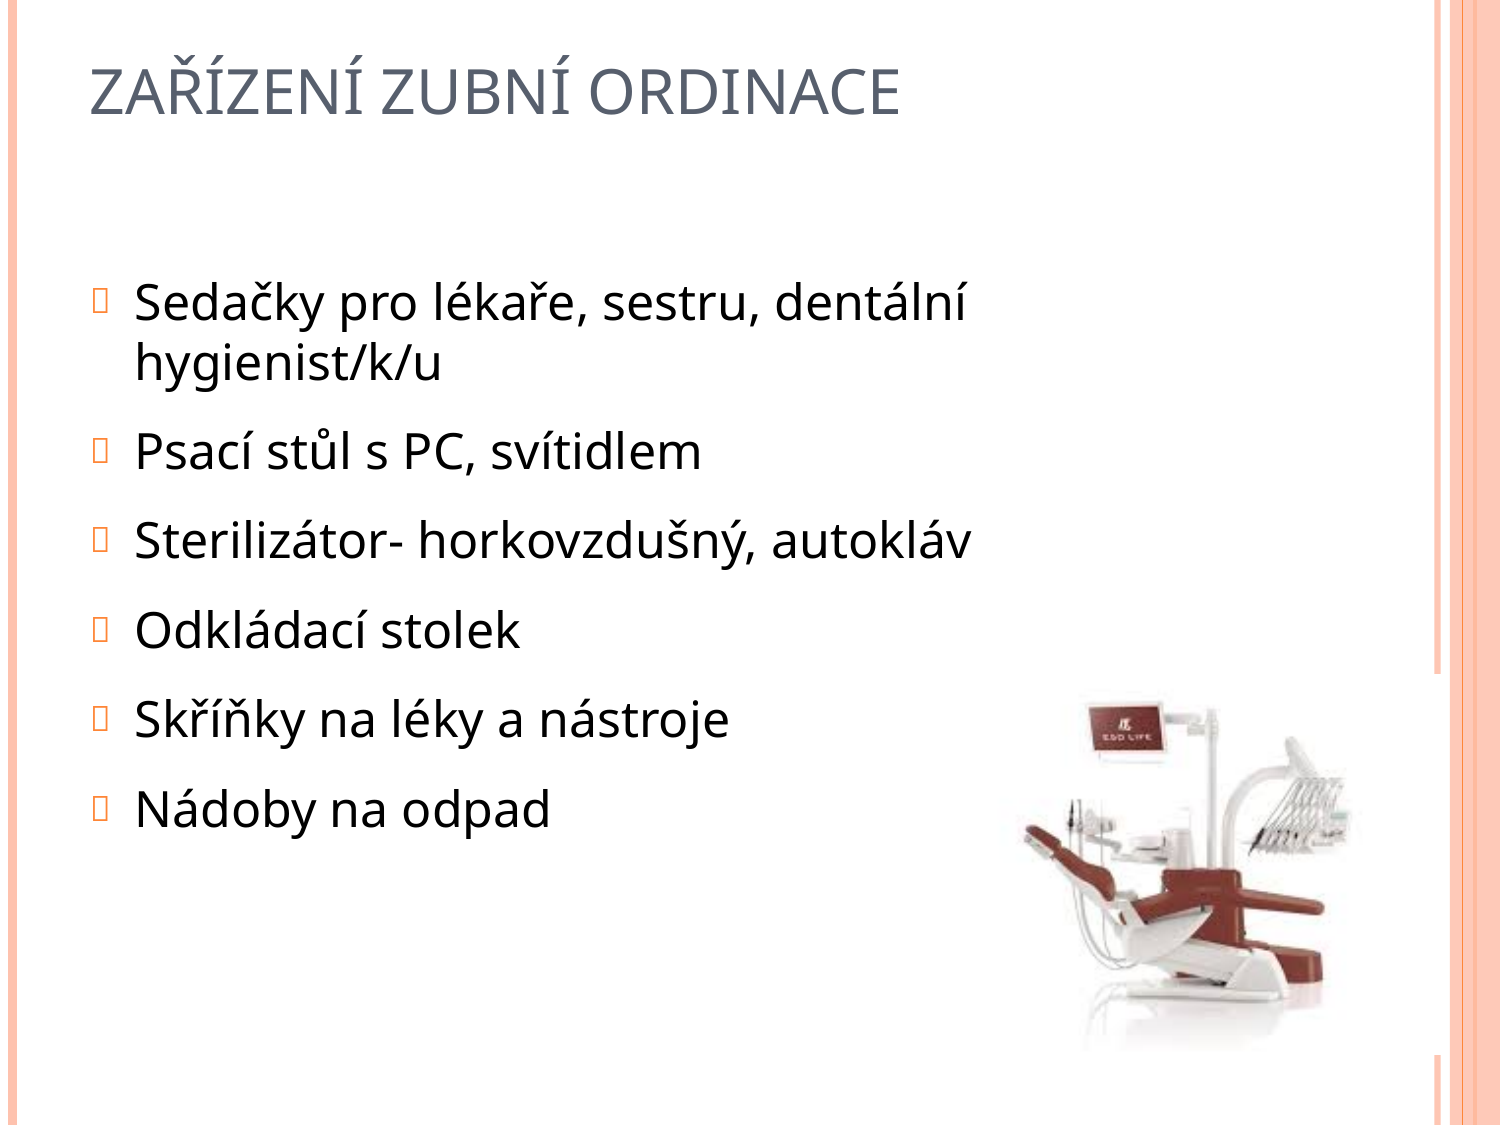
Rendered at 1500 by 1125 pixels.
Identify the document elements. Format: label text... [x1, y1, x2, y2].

picture [938, 674, 1447, 1055]
list Sedačky pro lékaře, sestru, dentální hygienist/k/u Psací stůl s PC, svítidlem Sterilizátor- horkovzdušný, autokláv Odkládací stolek Skříňky na léky a nástroje Nádoby na odpad [75, 262, 1300, 1062]
title ZAŘÍZENÍ ZUBNÍ ORDINACE [75, 45, 1300, 233]
